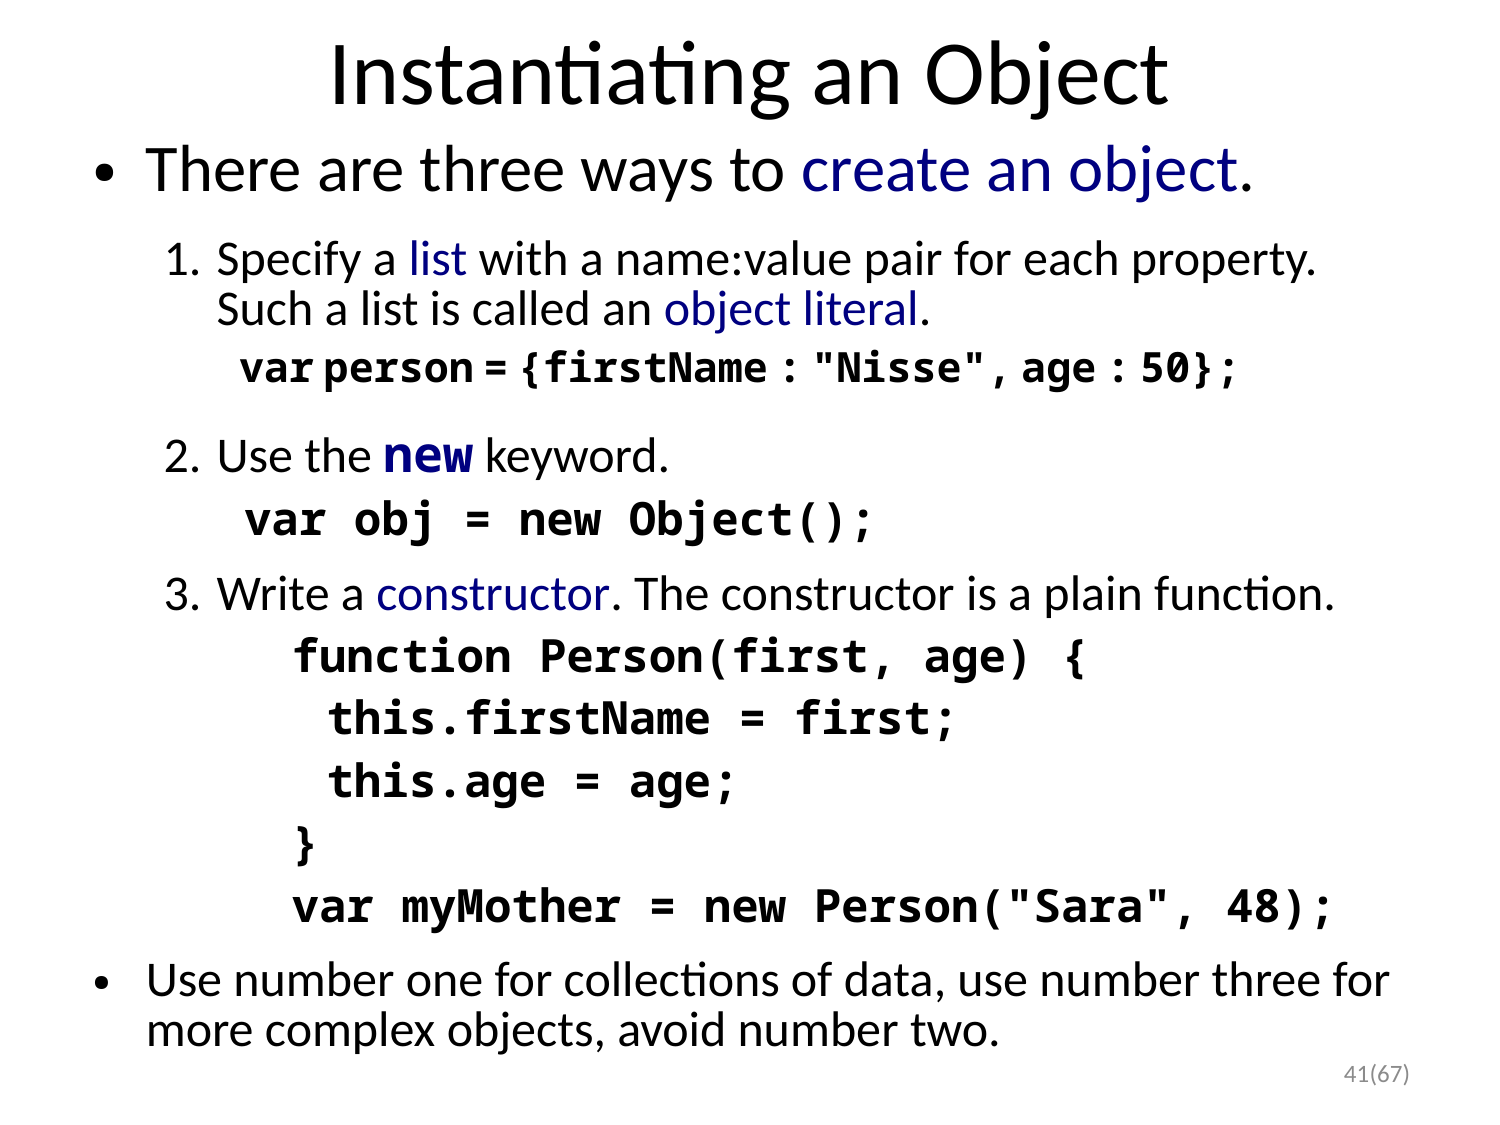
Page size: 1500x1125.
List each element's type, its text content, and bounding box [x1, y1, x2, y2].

title Instantiating an Object [75, 21, 1425, 141]
list There are three ways to create an object. Specify a list with a name:value pair for each property. Such a list is called an object literal. var person = {firstName : "Nisse", age : 50}; Use the new keyword. var obj = new Object(); Write a constructor. The constructor is a plain function. function Person(first, age) { this.firstName = first; this.age = age; } var myMother = new Person("Sara", 48); Use number one for collections of data, use number three for more complex objects, avoid number two. [75, 141, 1425, 1096]
